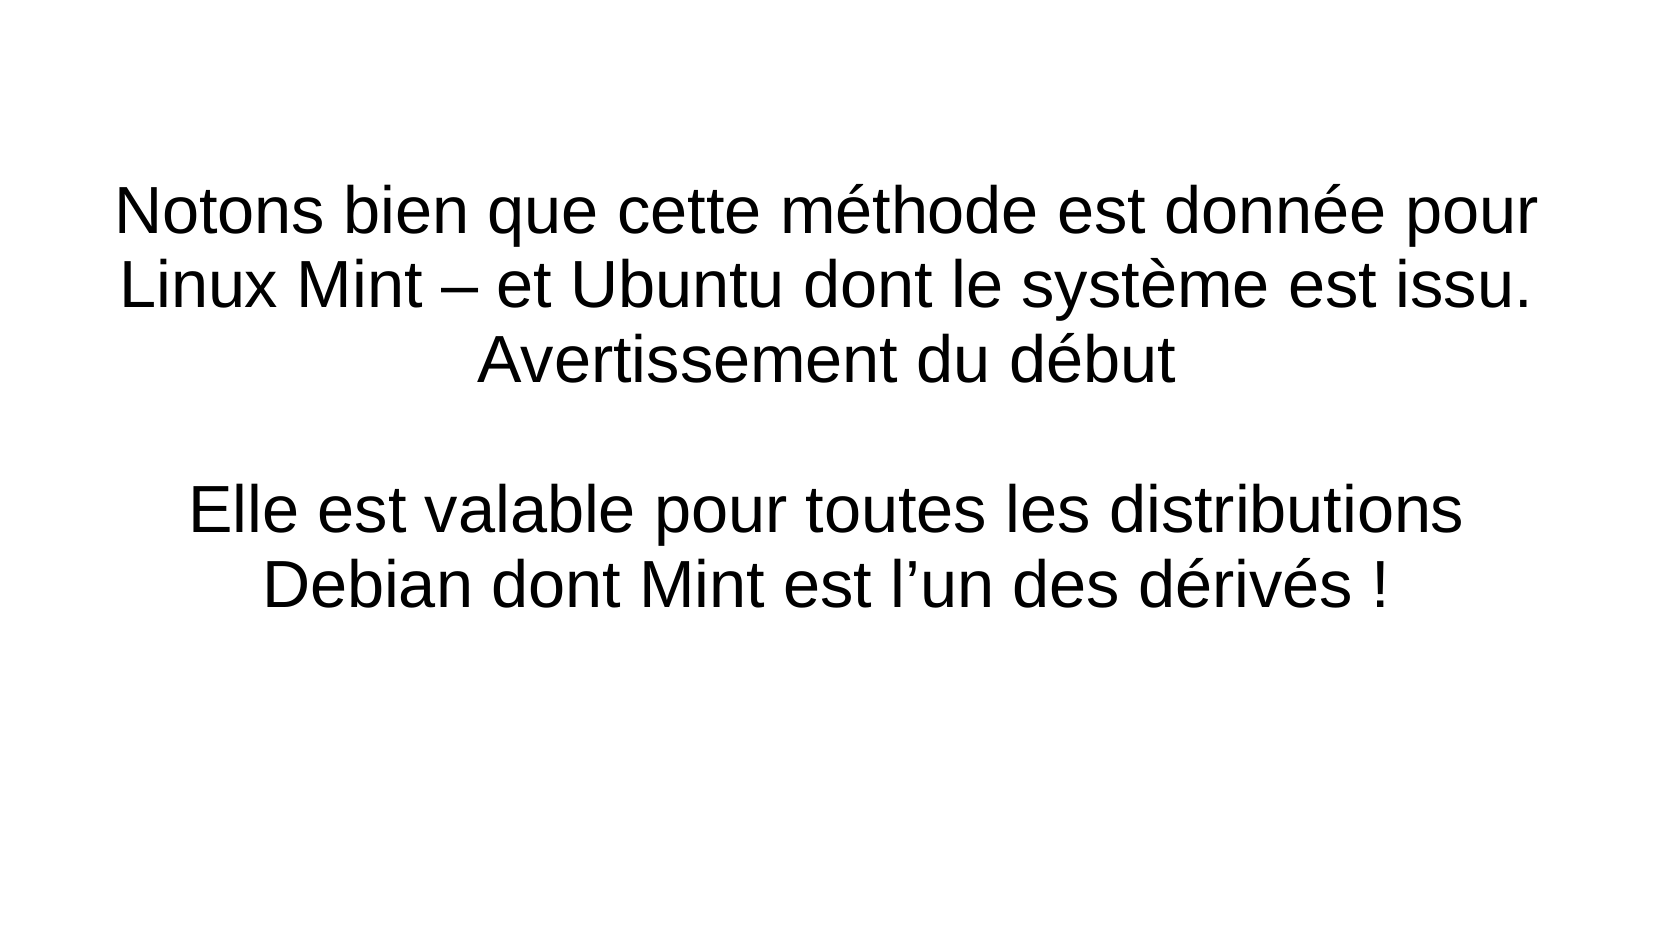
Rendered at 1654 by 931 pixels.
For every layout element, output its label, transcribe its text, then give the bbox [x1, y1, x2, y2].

subtitle Notons bien que cette méthode est donnée pour Linux Mint – et Ubuntu dont le système est issu. Avertissement du début Elle est valable pour toutes les distributions Debian dont Mint est l’un des dérivés ! [82, 37, 1571, 757]
